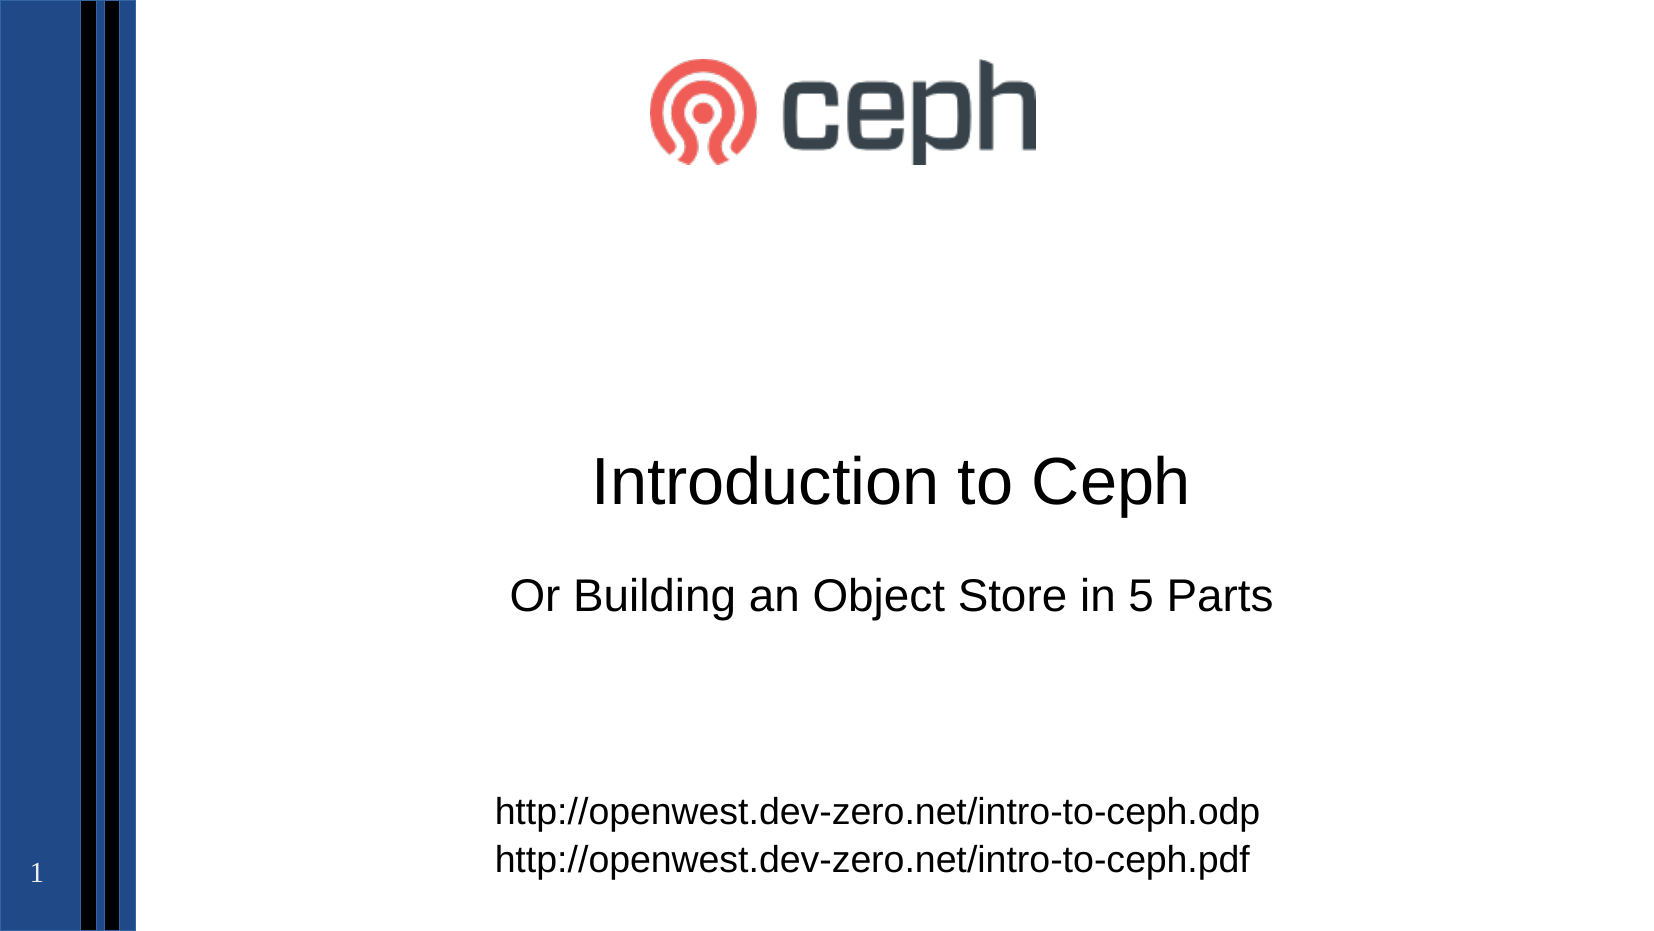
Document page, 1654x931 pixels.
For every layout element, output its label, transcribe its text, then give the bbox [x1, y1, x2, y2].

text_box Introduction to Ceph Or Building an Object Store in 5 Parts [147, 172, 1636, 894]
text_box http://openwest.dev-zero.net/intro-to-ceph.pdf [480, 831, 1266, 889]
text_box http://openwest.dev-zero.net/intro-to-ceph.odp [480, 783, 1276, 841]
picture [650, 59, 1036, 165]
